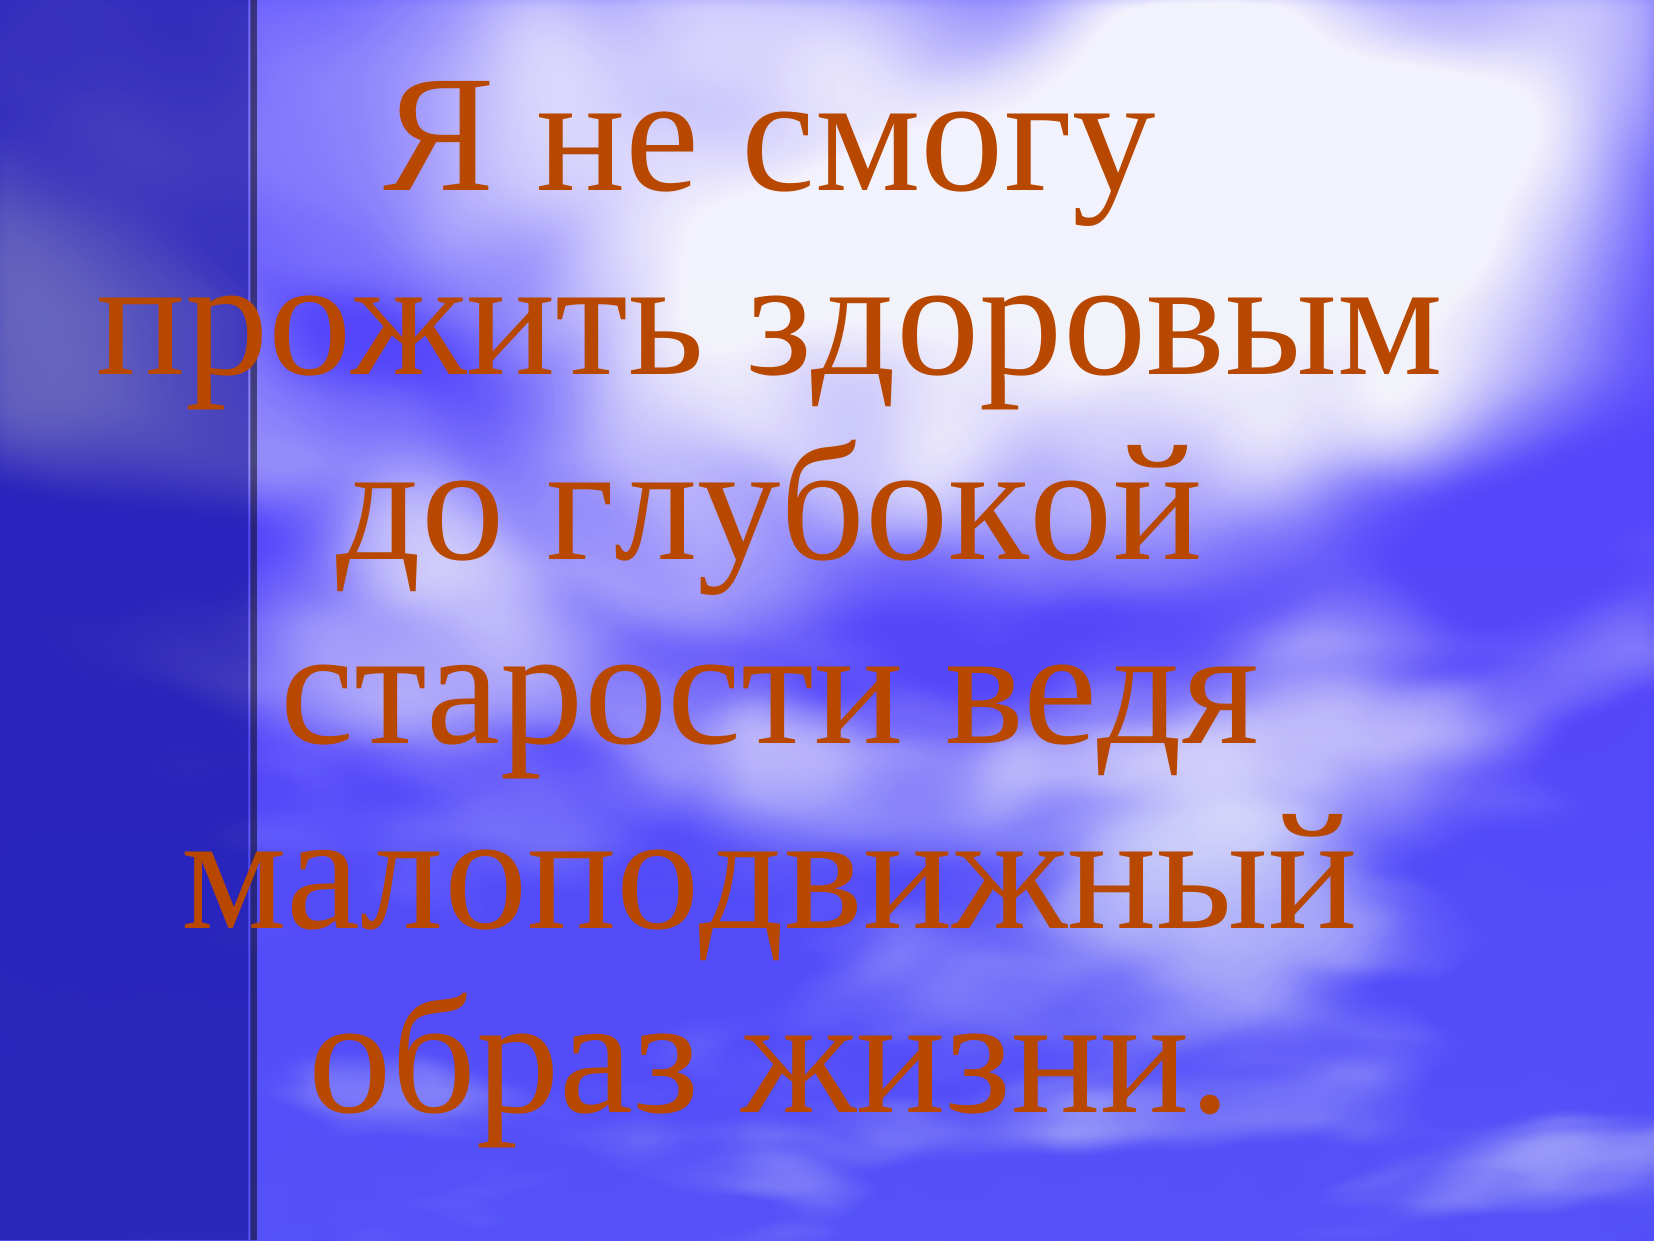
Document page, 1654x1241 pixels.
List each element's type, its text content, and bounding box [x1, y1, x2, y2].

title Я не смогу прожить здоровым до глубокой старости ведя малоподвижный образ жизни. [64, 41, 1477, 1149]
